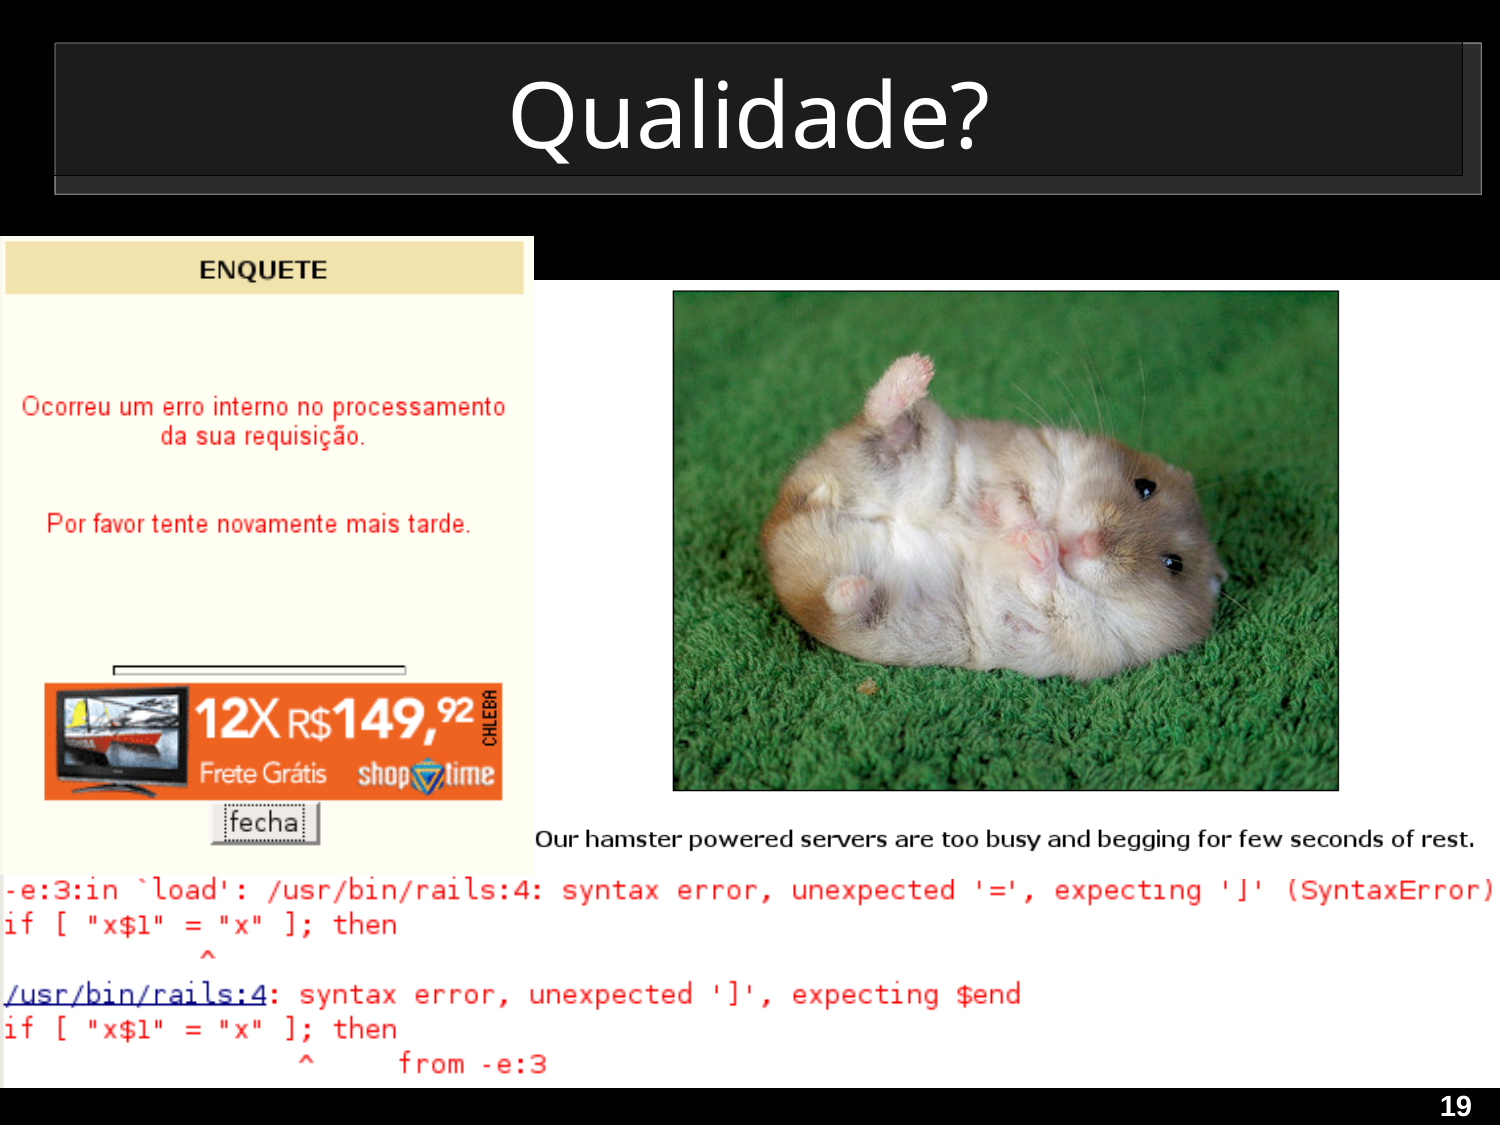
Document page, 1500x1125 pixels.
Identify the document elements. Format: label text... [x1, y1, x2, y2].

picture [0, 236, 1500, 1088]
title Qualidade? [29, 38, 1471, 188]
